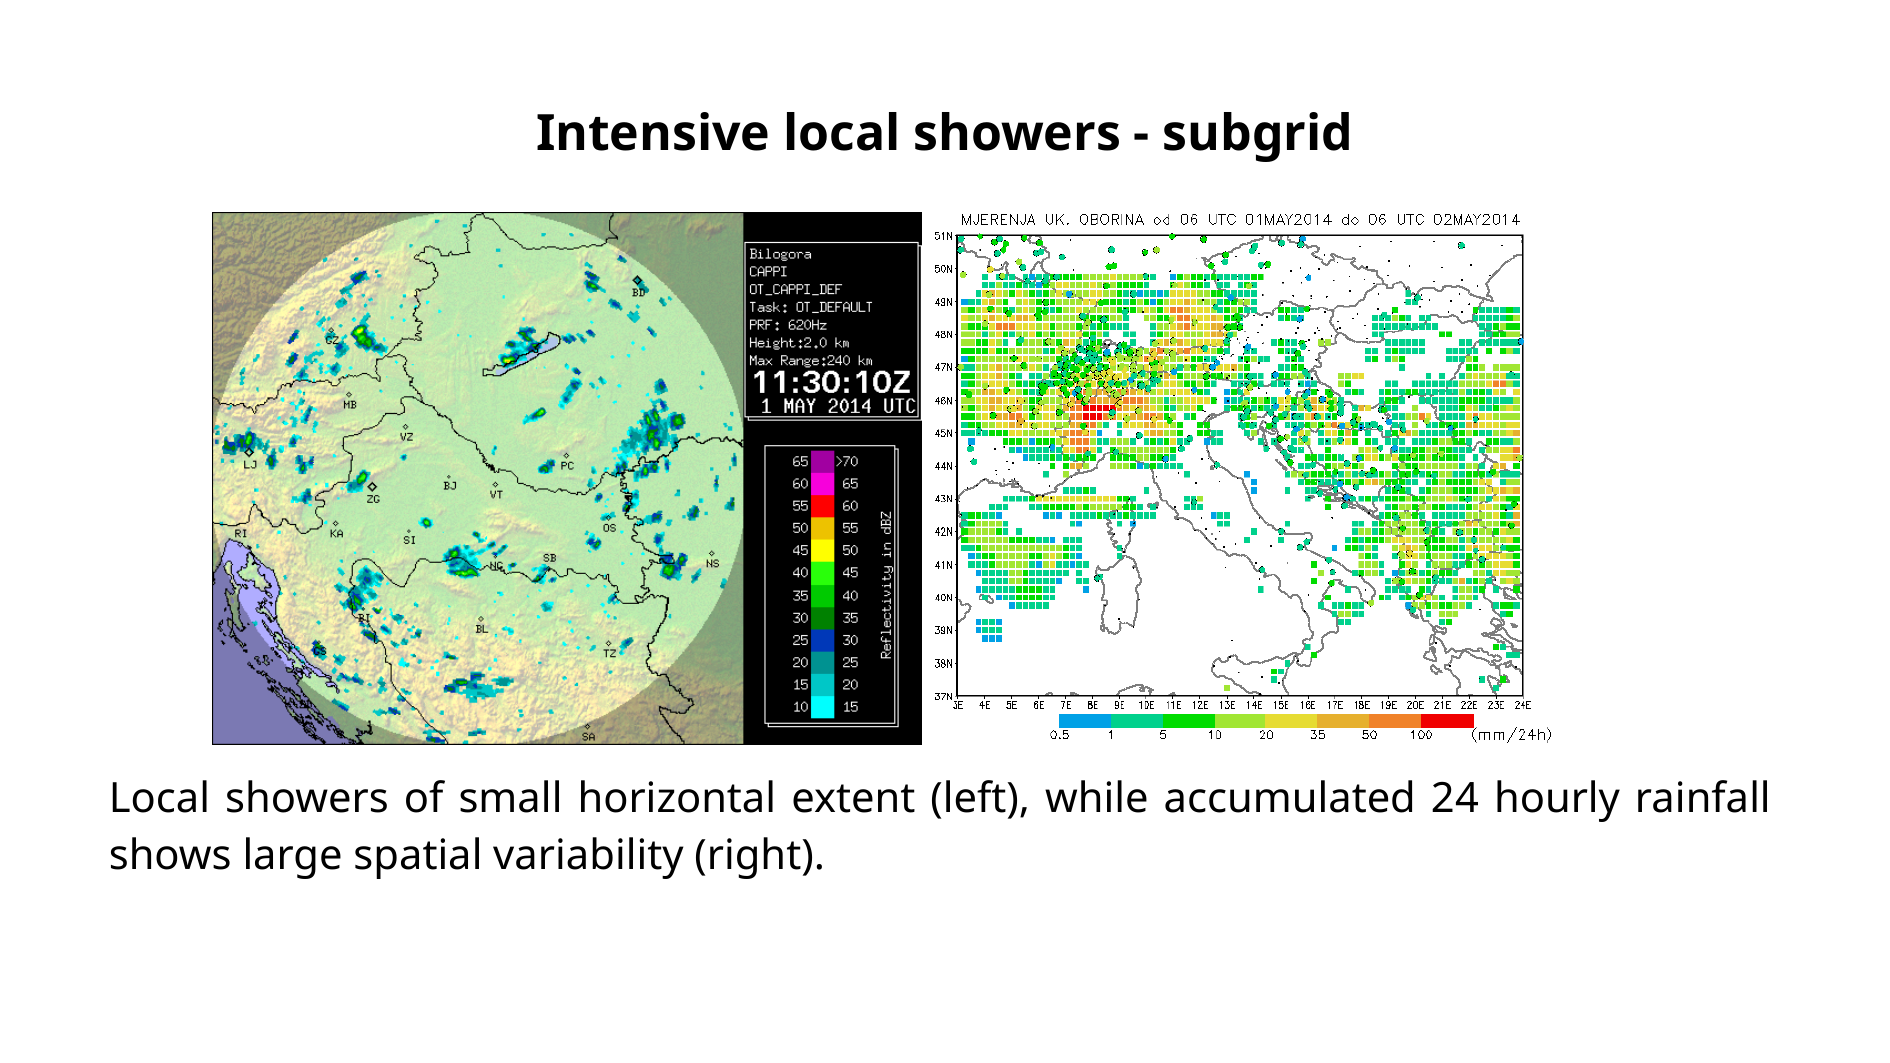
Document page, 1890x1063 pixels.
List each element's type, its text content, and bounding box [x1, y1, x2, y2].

picture [212, 186, 1595, 745]
list Local showers of small horizontal extent (left), while accumulated 24 hourly rainfall shows large spatial variability (right). [108, 767, 1772, 980]
title Intensive local showers - subgrid [94, 42, 1796, 220]
